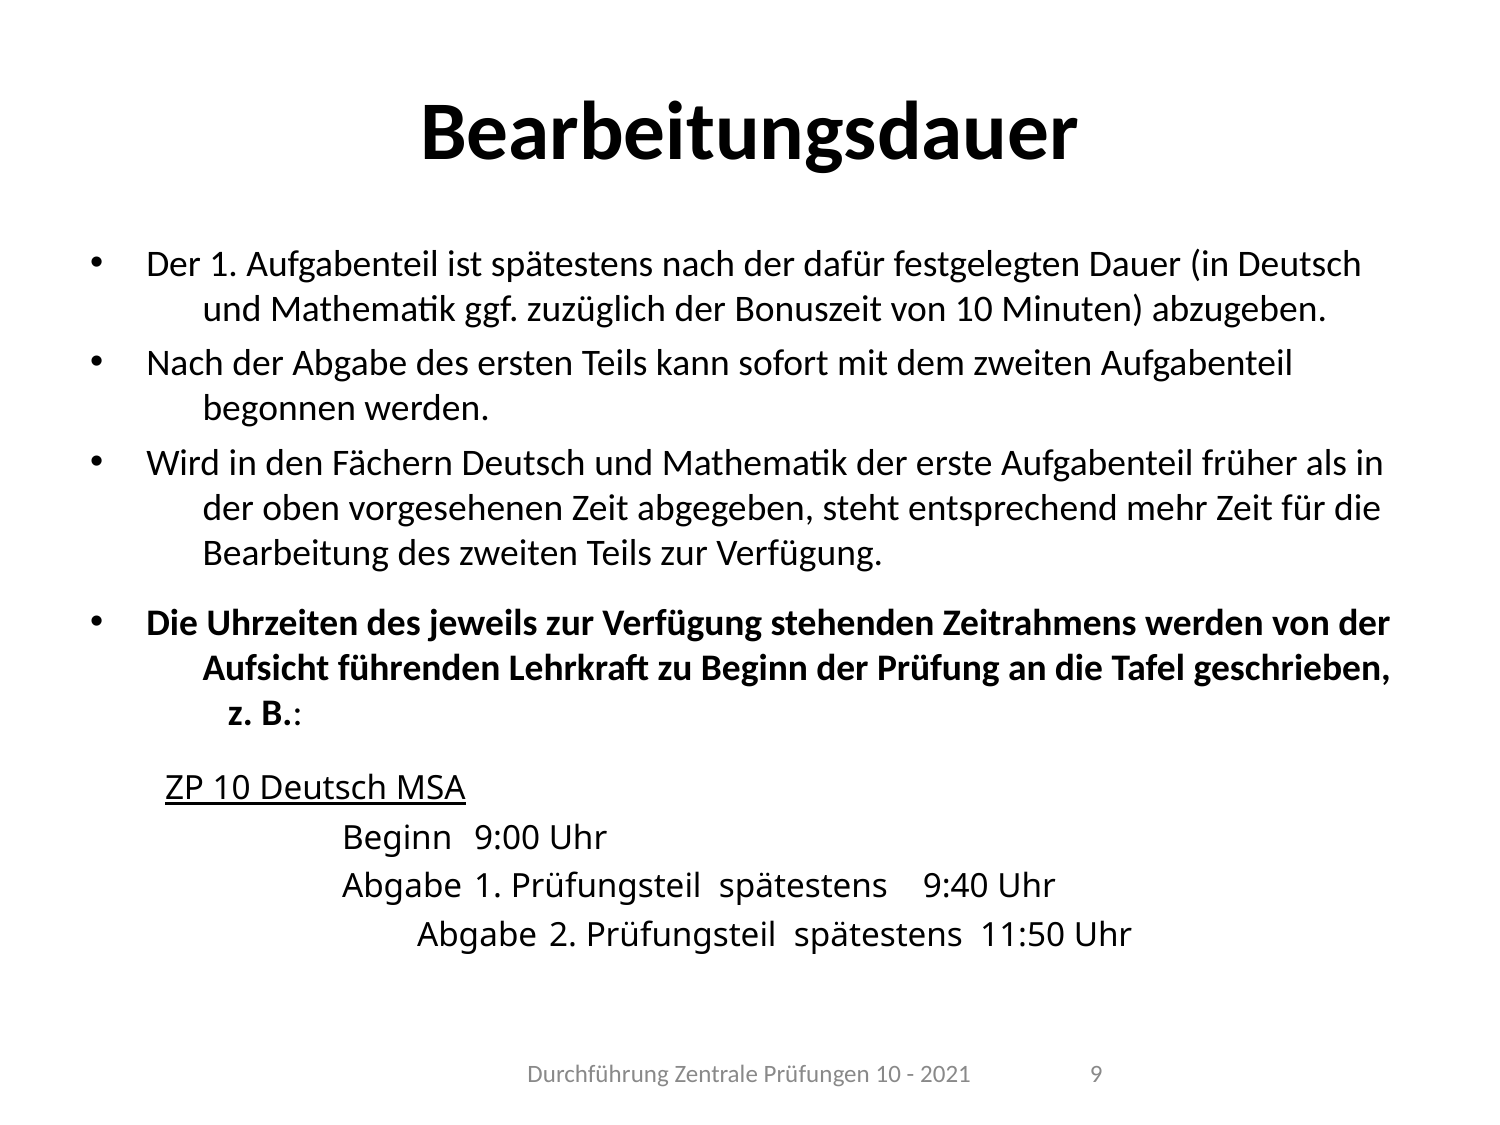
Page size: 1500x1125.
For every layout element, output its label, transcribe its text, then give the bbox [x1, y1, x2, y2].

text_box Durchführung Zentrale Prüfungen 10 - 2021 [512, 1042, 988, 1103]
title Bearbeitungsdauer [75, 45, 1426, 209]
list Der 1. Aufgabenteil ist spätestens nach der dafür festgelegten Dauer (in Deutsch und Mathematik ggf. zuzüglich der Bonuszeit von 10 Minuten) abzugeben. Nach der Abgabe des ersten Teils kann sofort mit dem zweiten Aufgabenteil begonnen werden. Wird in den Fächern Deutsch und Mathematik der erste Aufgabenteil früher als in der oben vorgesehenen Zeit abgegeben, steht entsprechend mehr Zeit für die Bearbeitung des zweiten Teils zur Verfügung. Die Uhrzeiten des jeweils zur Verfügung stehenden Zeitrahmens werden von der Aufsicht führenden Lehrkraft zu Beginn der Prüfung an die Tafel geschrieben, z. B.: ZP 10 Deutsch MSA Beginn 9:00 Uhr Abgabe 1. Prüfungsteil spätestens 9:40 Uhr Abgabe 2. Prüfungsteil spätestens 11:50 Uhr [75, 231, 1426, 1005]
text_box 9 [1074, 1042, 1426, 1103]
